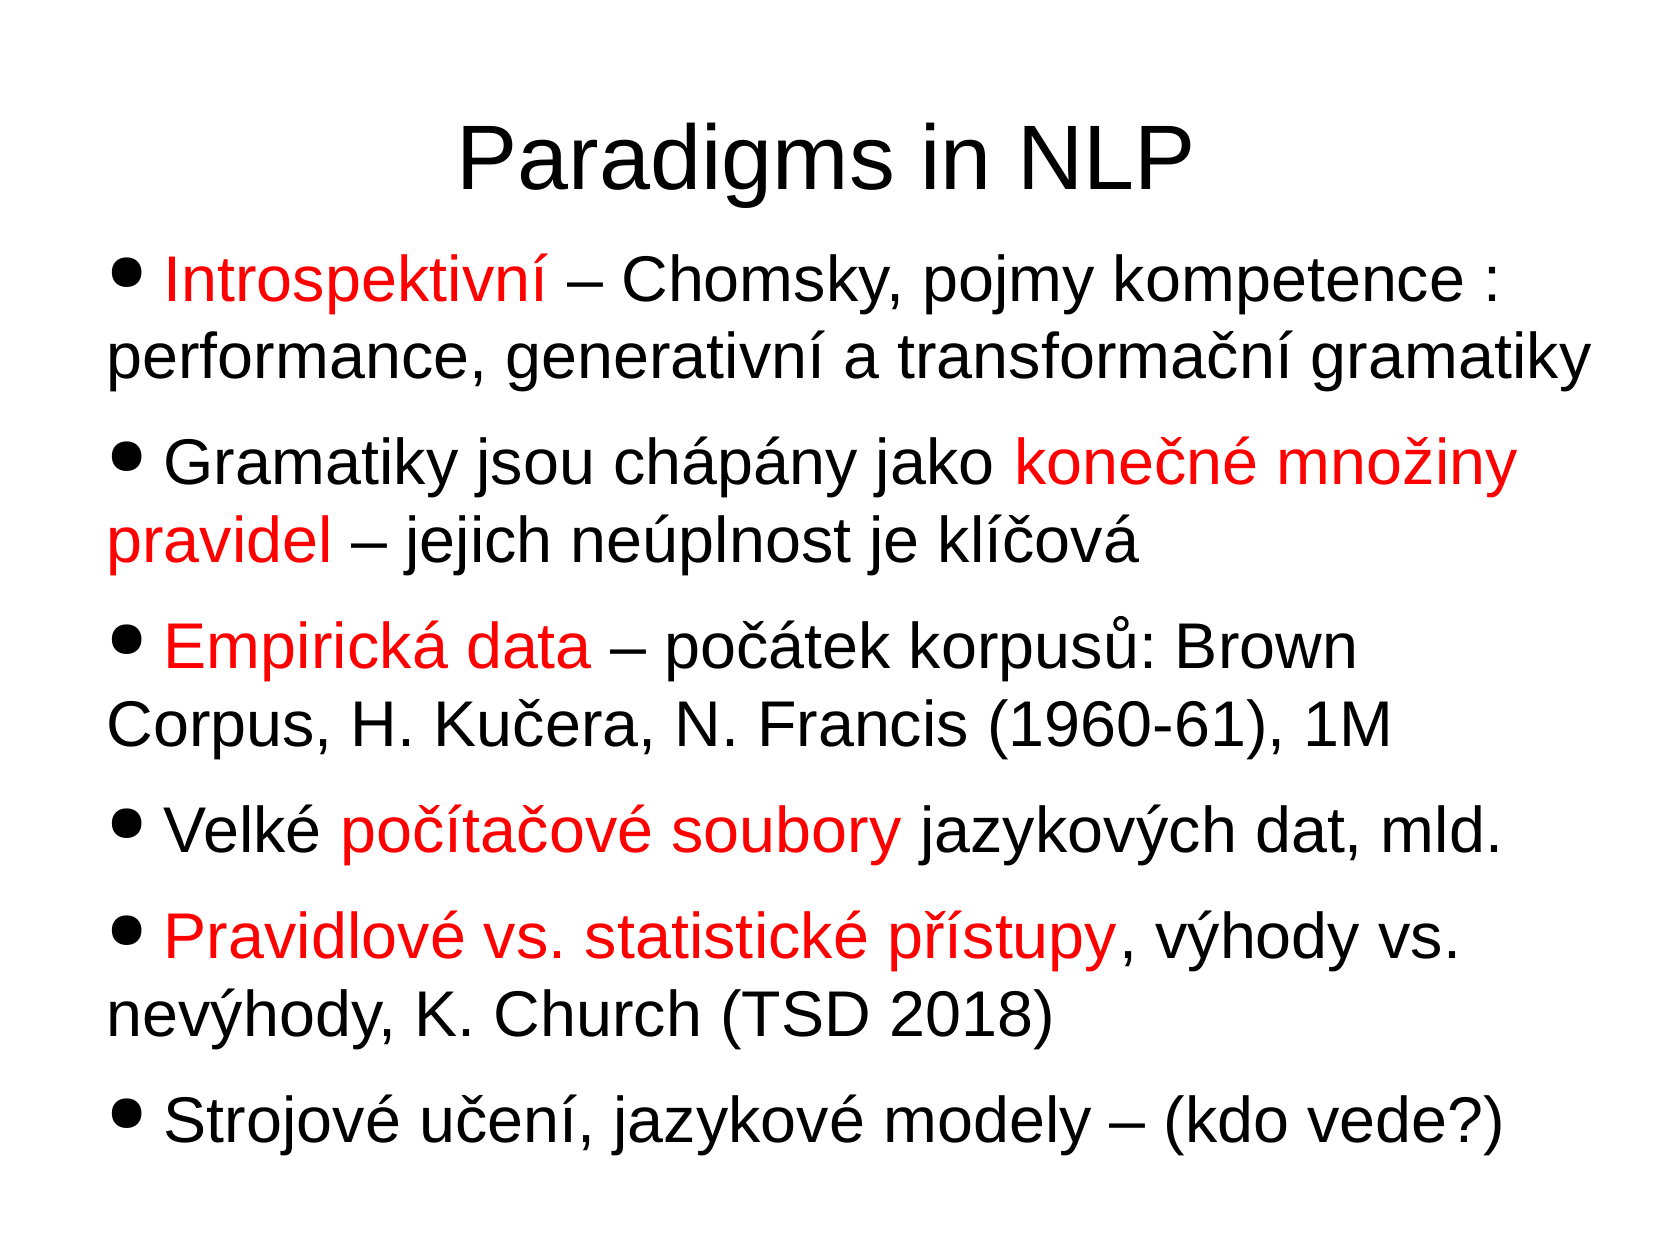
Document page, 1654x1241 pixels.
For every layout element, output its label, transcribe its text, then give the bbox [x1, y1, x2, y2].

list Introspektivní – Chomsky, pojmy kompetence : performance, generativní a transformační gramatiky Gramatiky jsou chápány jako konečné množiny pravidel – jejich neúplnost je klíčová Empirická data – počátek korpusů: Brown Corpus, H. Kučera, N. Francis (1960-61), 1M Velké počítačové soubory jazykových dat, mld. Pravidlové vs. statistické přístupy, výhody vs. nevýhody, K. Church (TSD 2018) Strojové učení, jazykové modely – (kdo vede?) [106, 236, 1595, 1207]
title Paradigms in NLP [82, 49, 1571, 257]
